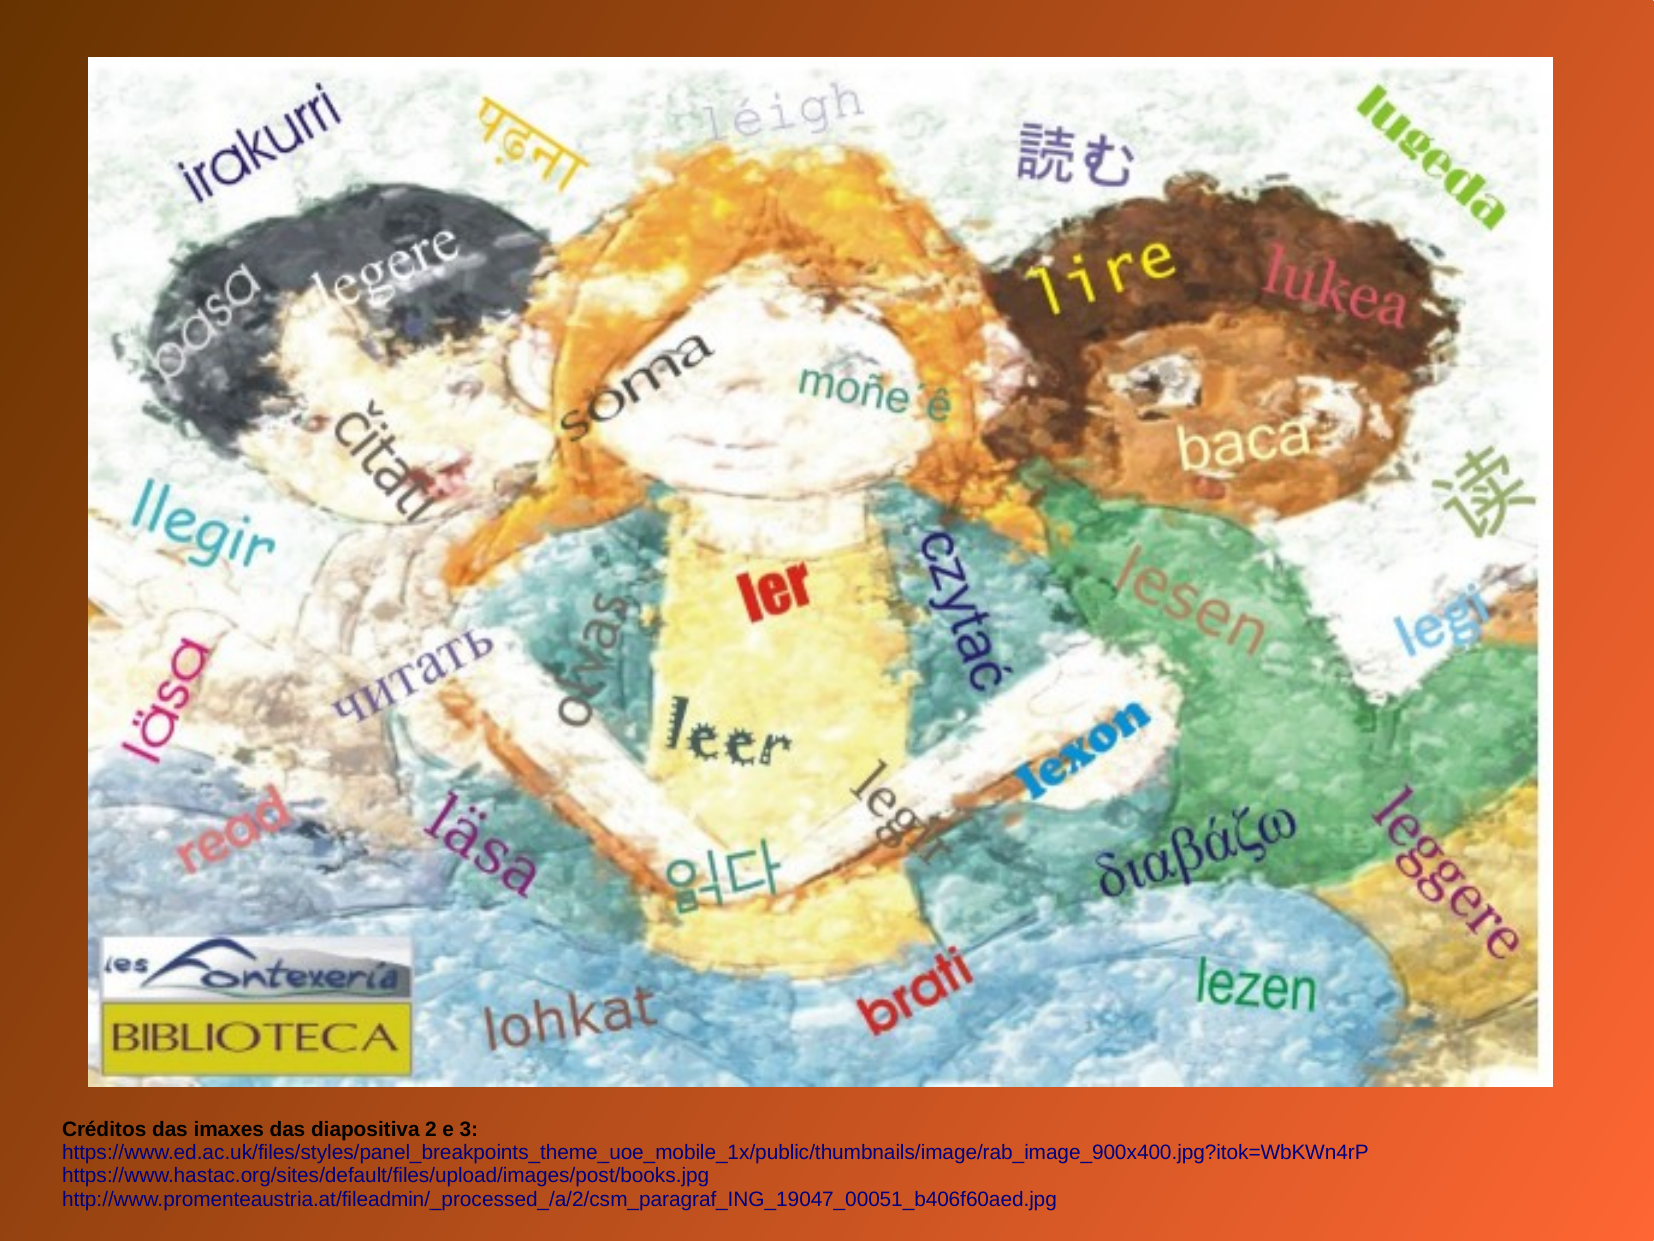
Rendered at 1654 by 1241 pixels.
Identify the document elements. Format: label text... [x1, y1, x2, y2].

text_box Créditos das imaxes das diapositiva 2 e 3: https://www.ed.ac.uk/files/styles/panel_breakpoints_theme_uoe_mobile_1x/public/thumbnails/image/rab_image_900x400.jpg?itok=WbKWn4rP https://www.hastac.org/sites/default/files/upload/images/post/books.jpg http://www.promenteaustria.at/fileadmin/_processed_/a/2/csm_paragraf_ING_19047_00051_b406f60aed.jpg [47, 1110, 1607, 1241]
picture [88, 57, 1553, 1087]
